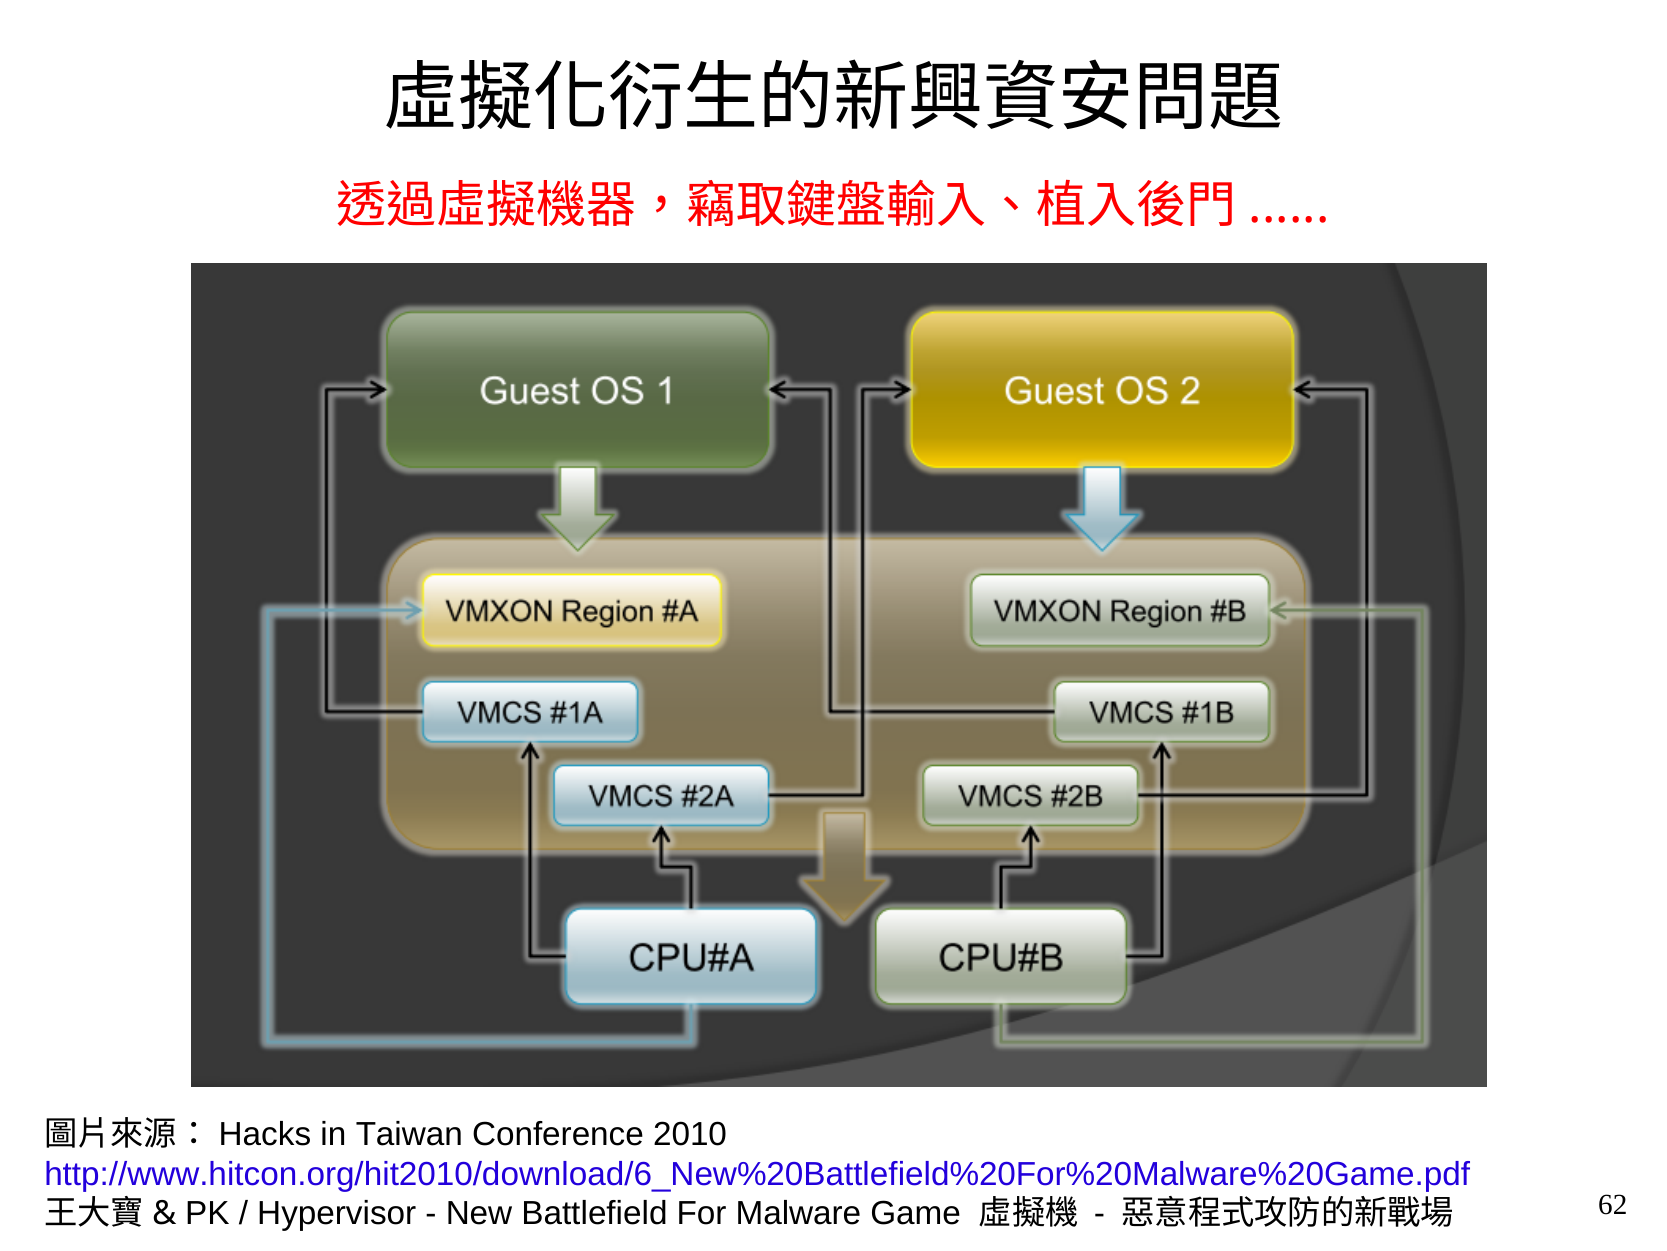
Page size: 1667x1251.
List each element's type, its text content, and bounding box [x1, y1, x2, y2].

picture [191, 263, 1487, 1087]
text_box 圖片來源：Hacks in Taiwan Conference 2010 http://www.hitcon.org/hit2010/download/6_New%20Battlefield%20For%20Malware%20Game.pdf 王大寶& PK / Hypervisor - New Battlefield For Malware Game 虛擬機 - 惡意程式攻防的新戰場 [29, 1104, 1631, 1203]
title 虛擬化衍生的新興資安問題 [0, 0, 1667, 147]
text_box 透過虛擬機器，竊取鍵盤輸入、植入後門...... [0, 147, 1667, 258]
